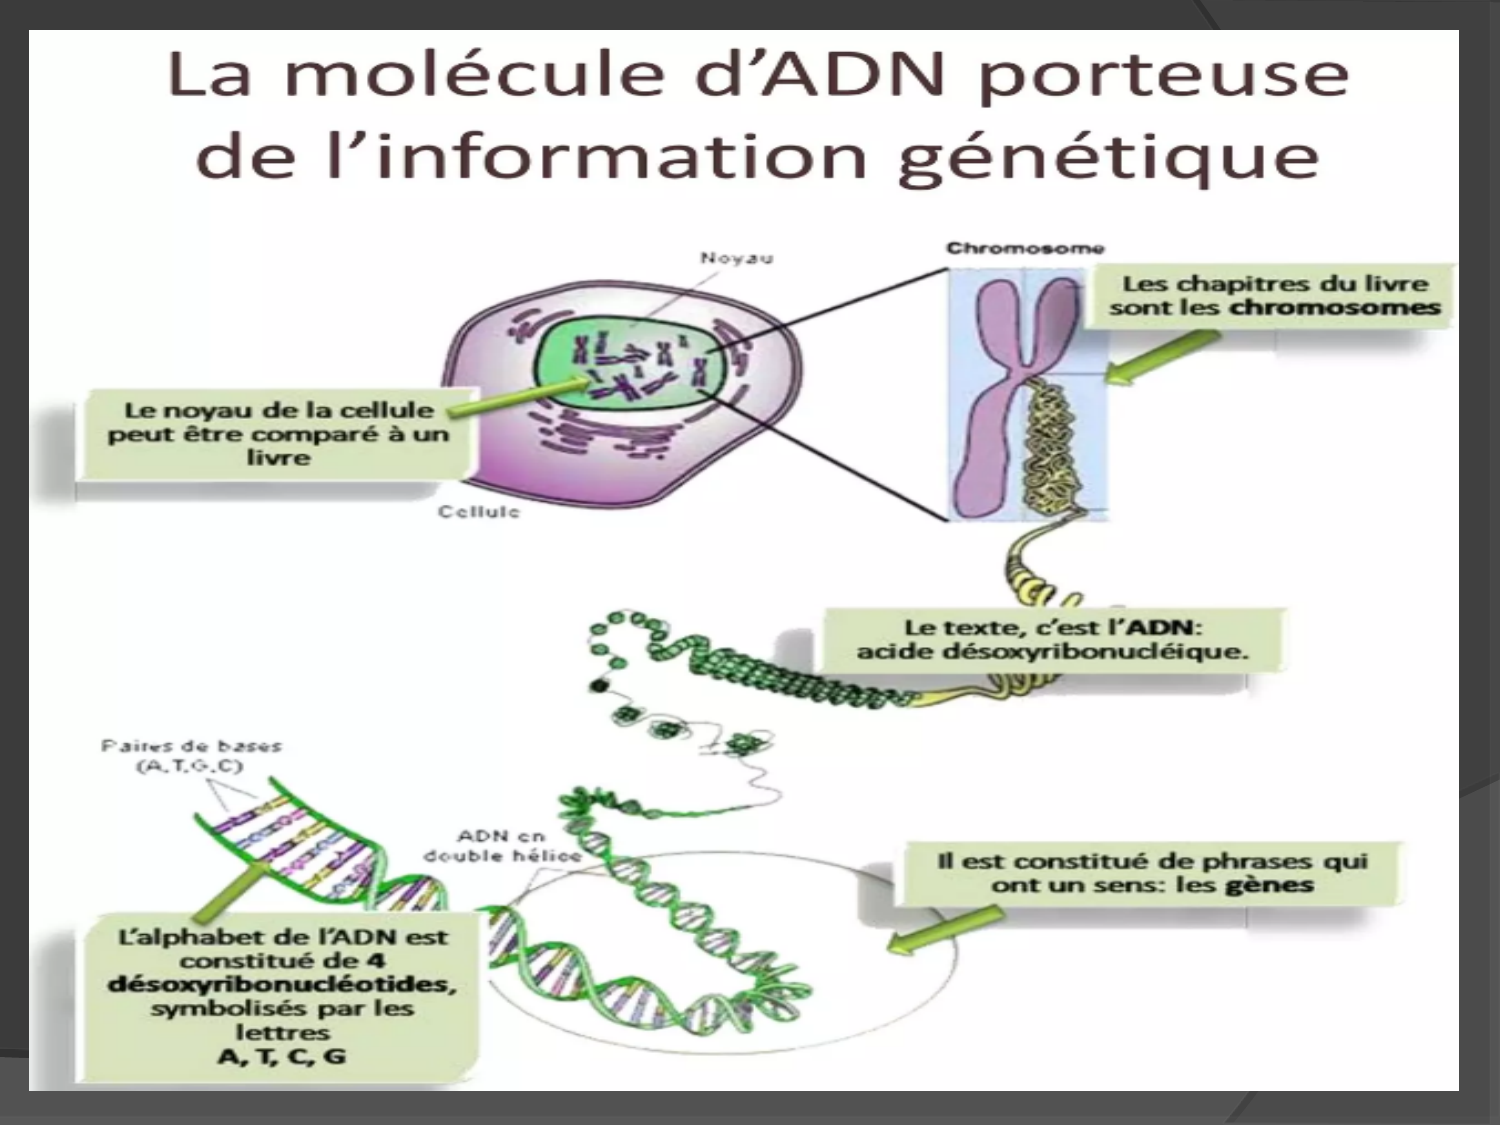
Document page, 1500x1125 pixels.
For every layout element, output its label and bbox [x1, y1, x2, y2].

picture [29, 30, 1459, 1091]
